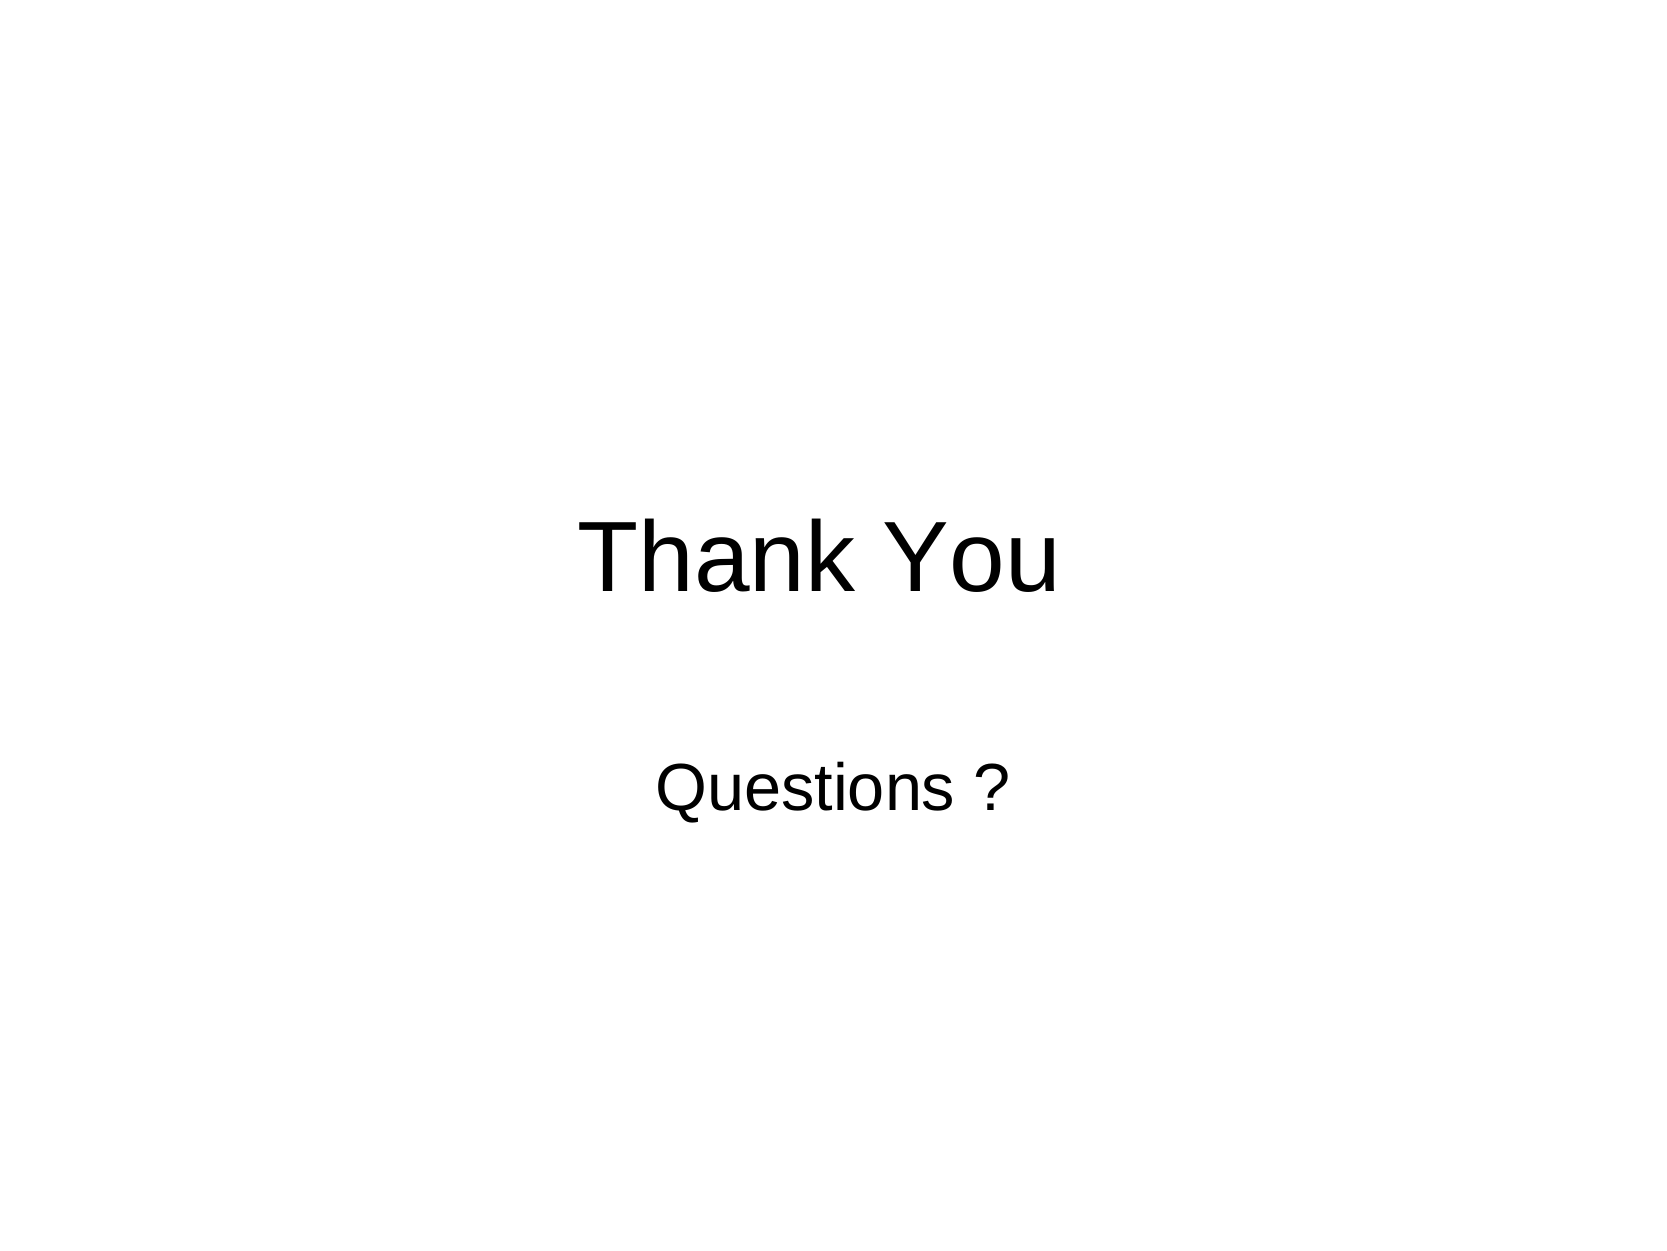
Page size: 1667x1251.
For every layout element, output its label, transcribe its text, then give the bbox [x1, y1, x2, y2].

subtitle Questions ? [290, 750, 1377, 901]
title Thank You [140, 500, 1527, 701]
